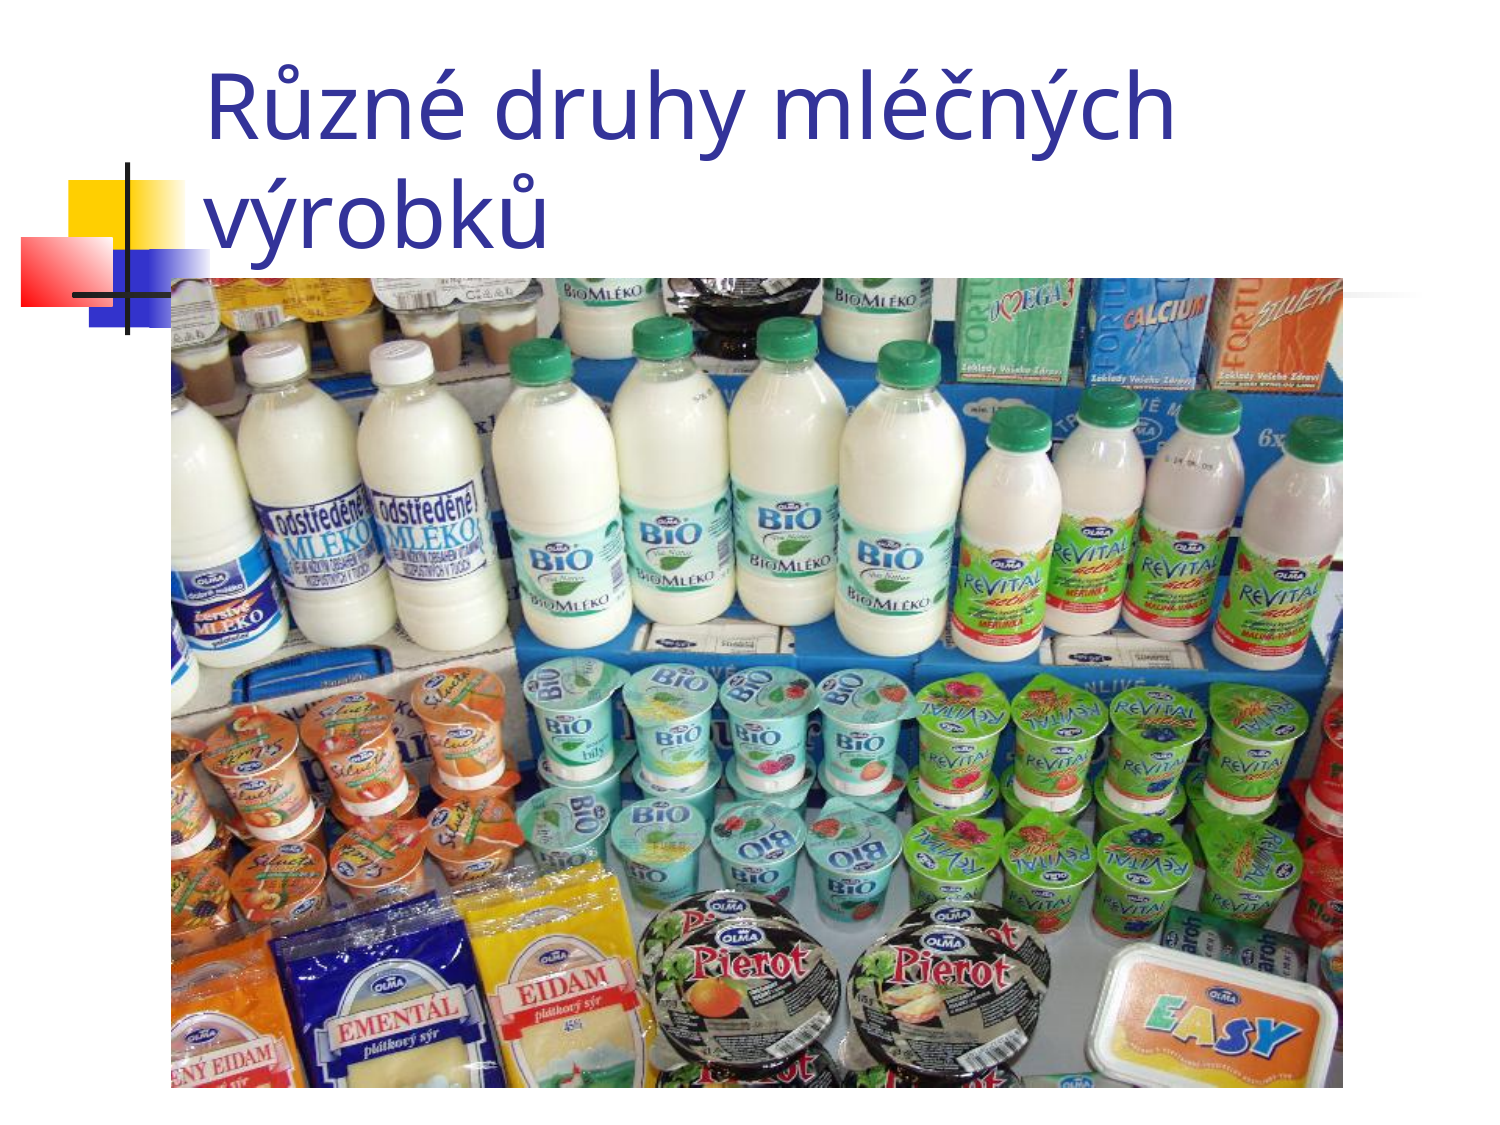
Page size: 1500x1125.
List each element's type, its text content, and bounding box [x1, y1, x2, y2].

picture [171, 278, 1343, 1088]
title Různé druhy mléčných výrobků [188, 35, 1468, 276]
